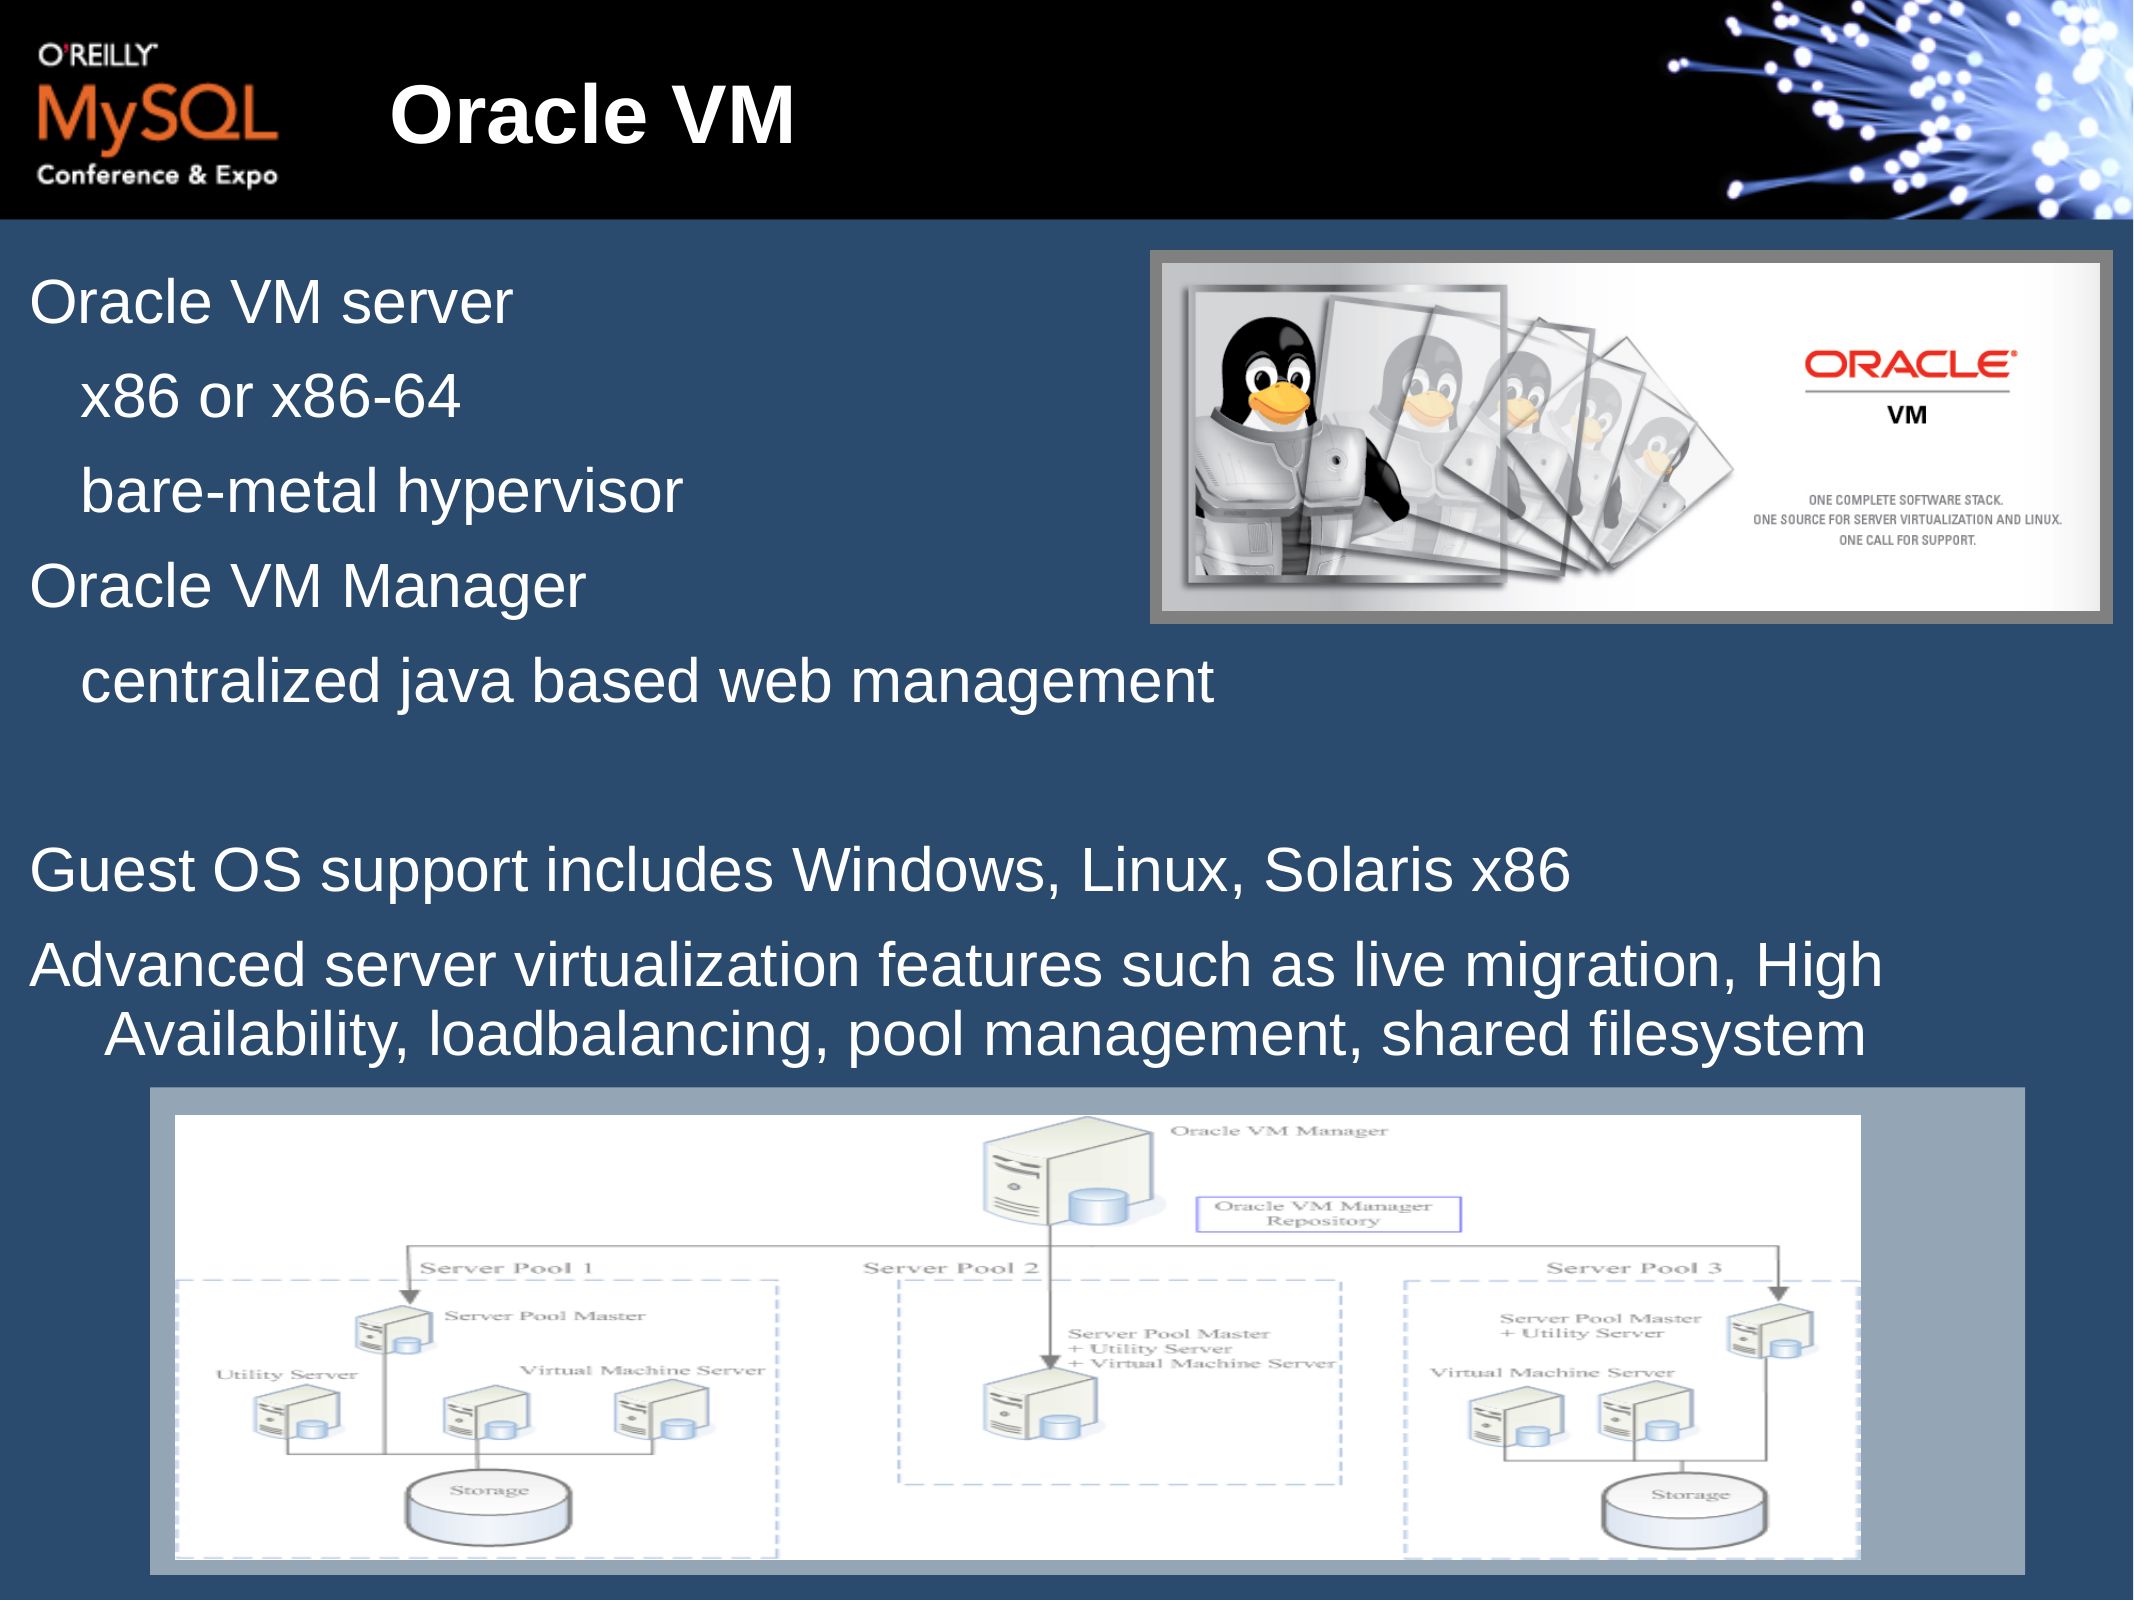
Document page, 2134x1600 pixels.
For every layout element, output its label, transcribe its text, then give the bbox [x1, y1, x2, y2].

title Oracle VM [381, 36, 2103, 193]
list Oracle VM server x86 or x86-64 bare-metal hypervisor Oracle VM Manager centralized java based web management Guest OS support includes Windows, Linux, Solaris x86 Advanced server virtualization features such as live migration, High Availability, loadbalancing, pool management, shared filesystem [0, 258, 2103, 1569]
picture [0, 0, 2134, 1600]
picture [1162, 262, 2101, 611]
text_box [150, 1087, 2026, 1575]
